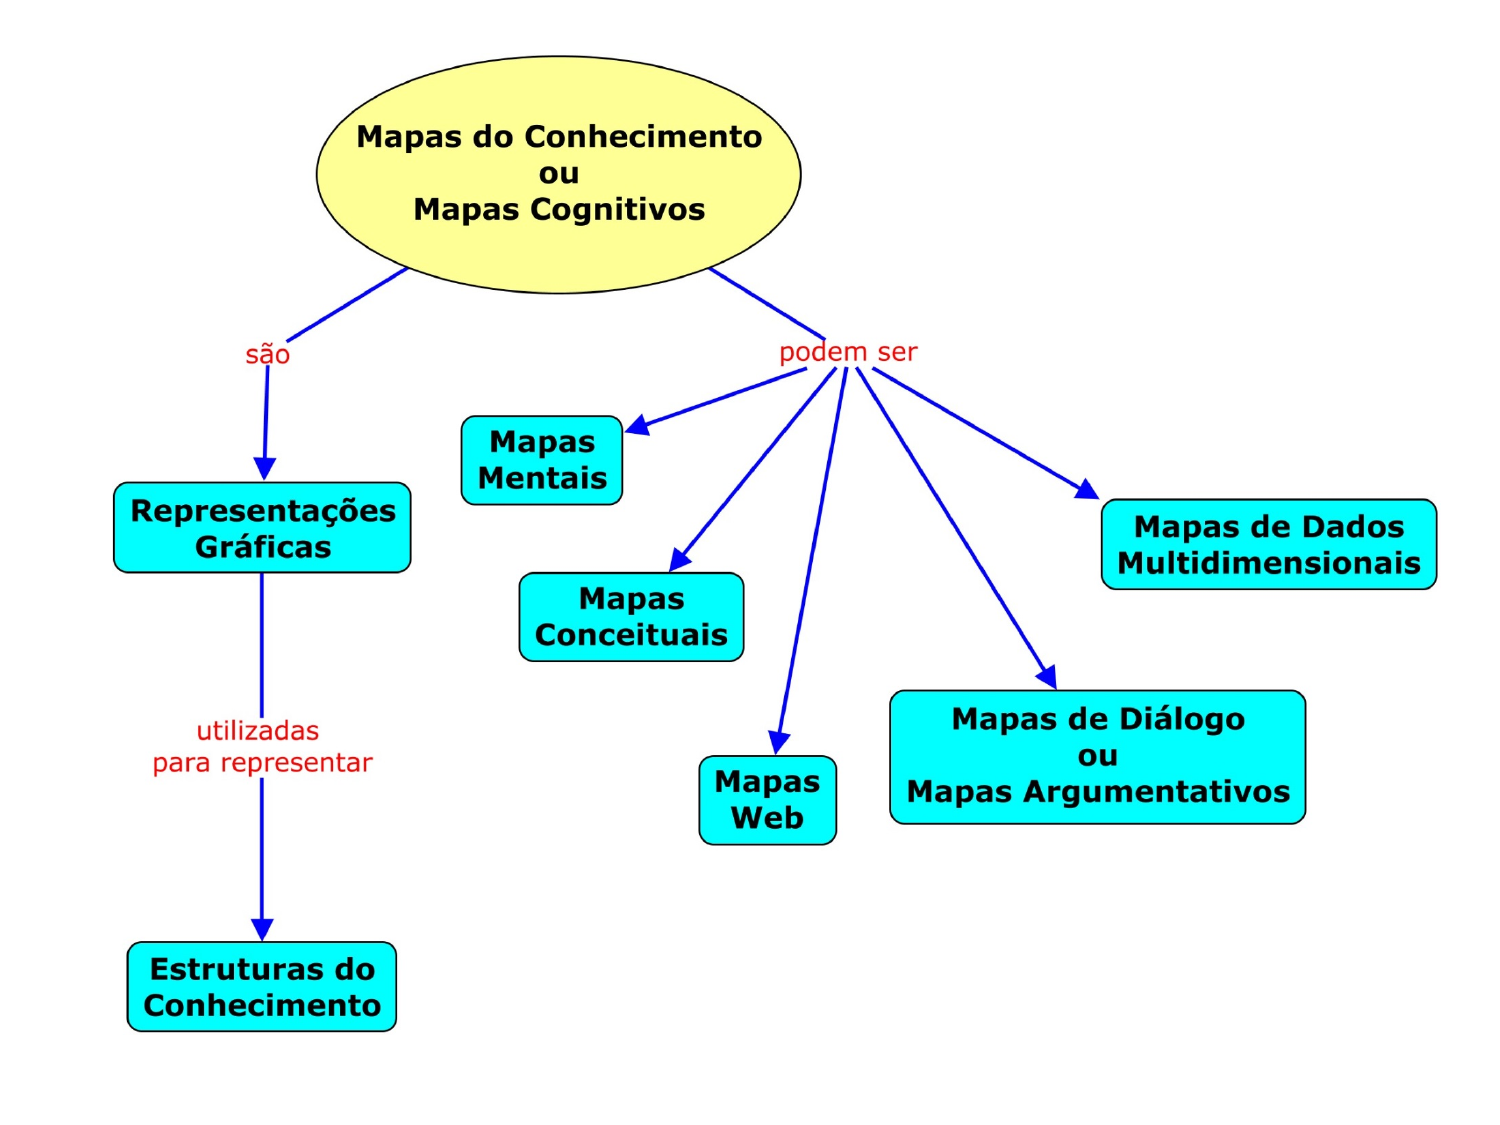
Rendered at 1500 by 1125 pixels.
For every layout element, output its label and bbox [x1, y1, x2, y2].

picture [112, 53, 1441, 1035]
